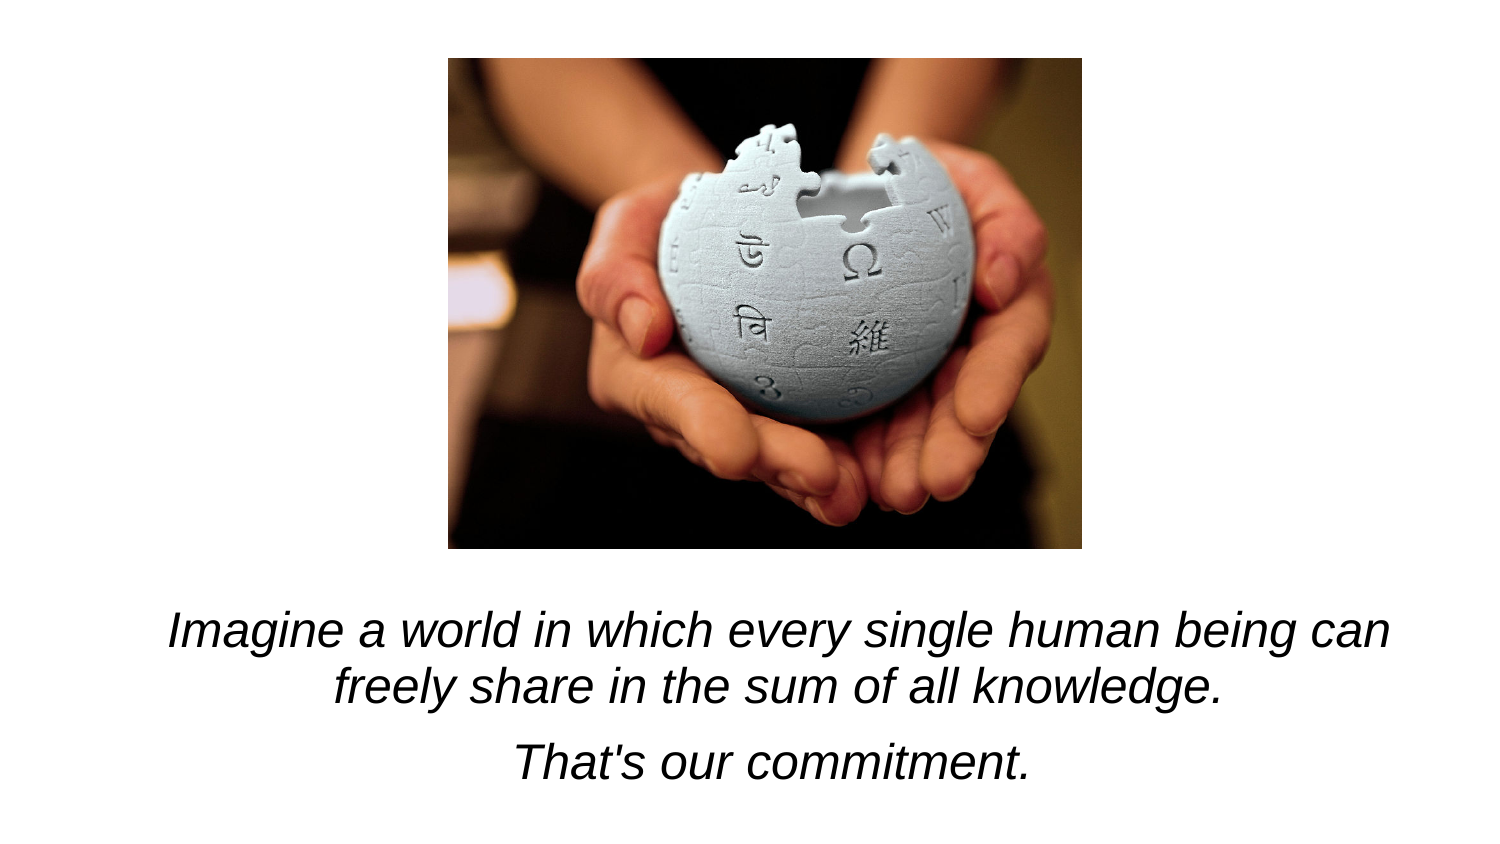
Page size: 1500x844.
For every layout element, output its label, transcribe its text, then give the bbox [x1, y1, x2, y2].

picture [448, 58, 1082, 549]
list Imagine a world in which every single human being can freely share in the sum of all knowledge. That's our commitment. [35, 602, 1453, 804]
